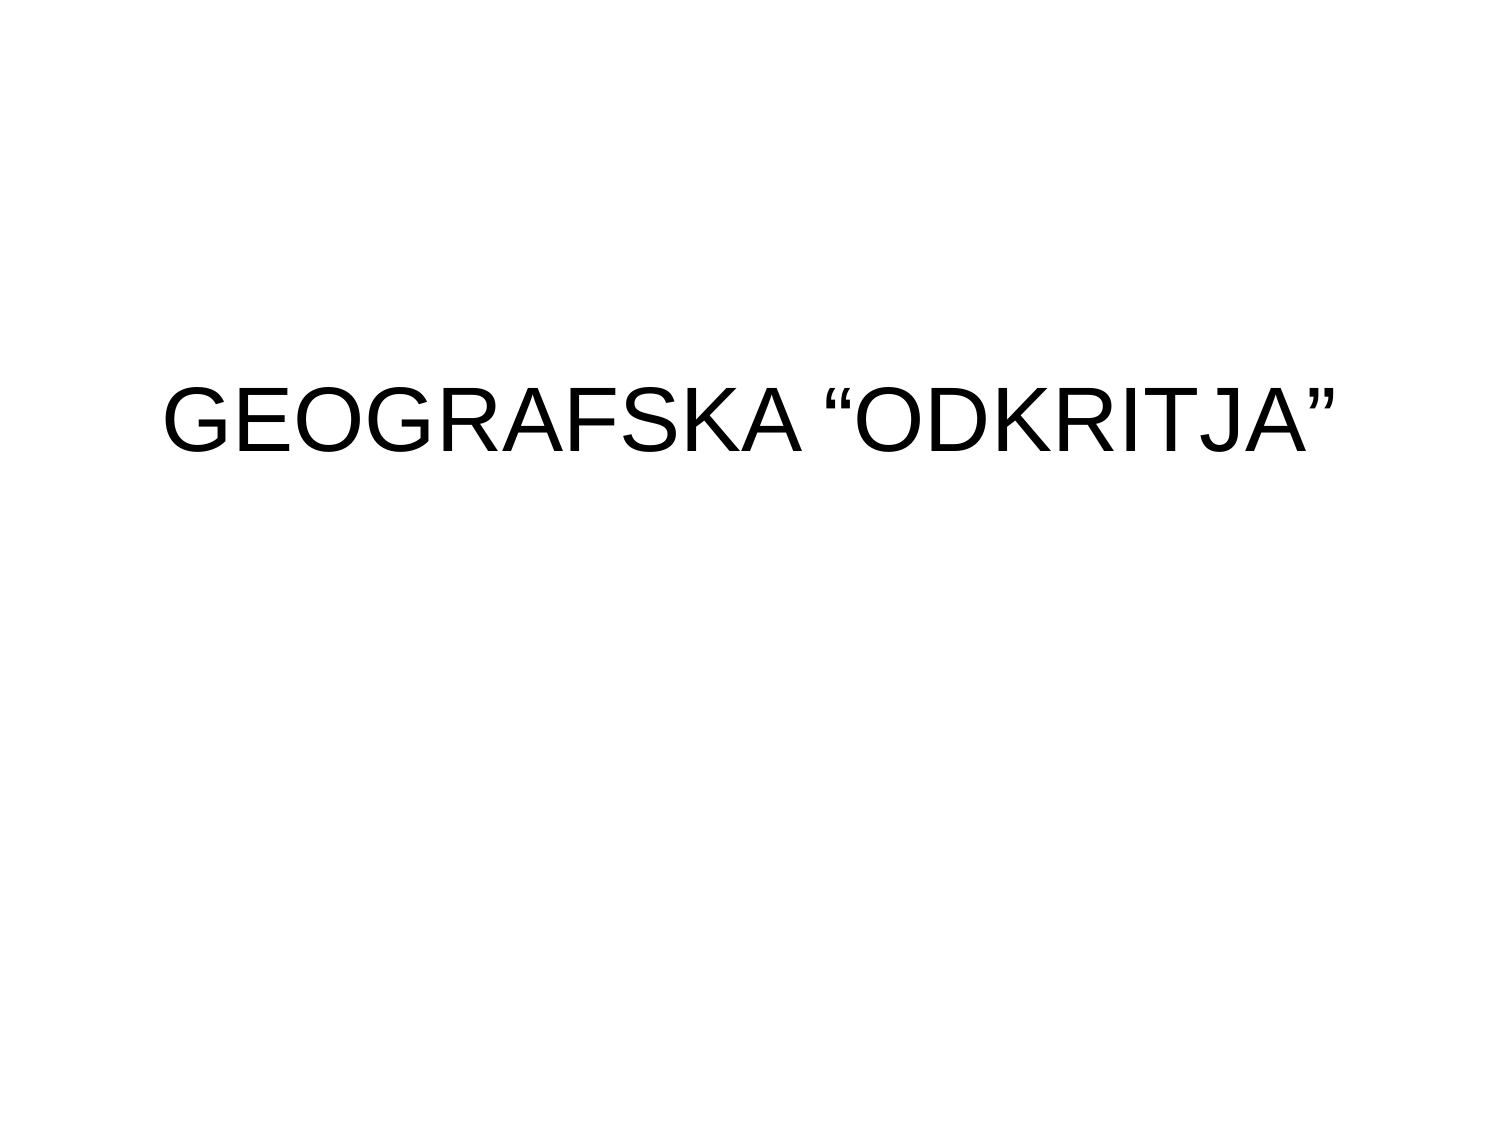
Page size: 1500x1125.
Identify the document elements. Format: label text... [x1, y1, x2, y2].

title GEOGRAFSKA “ODKRITJA” [112, 349, 1388, 591]
